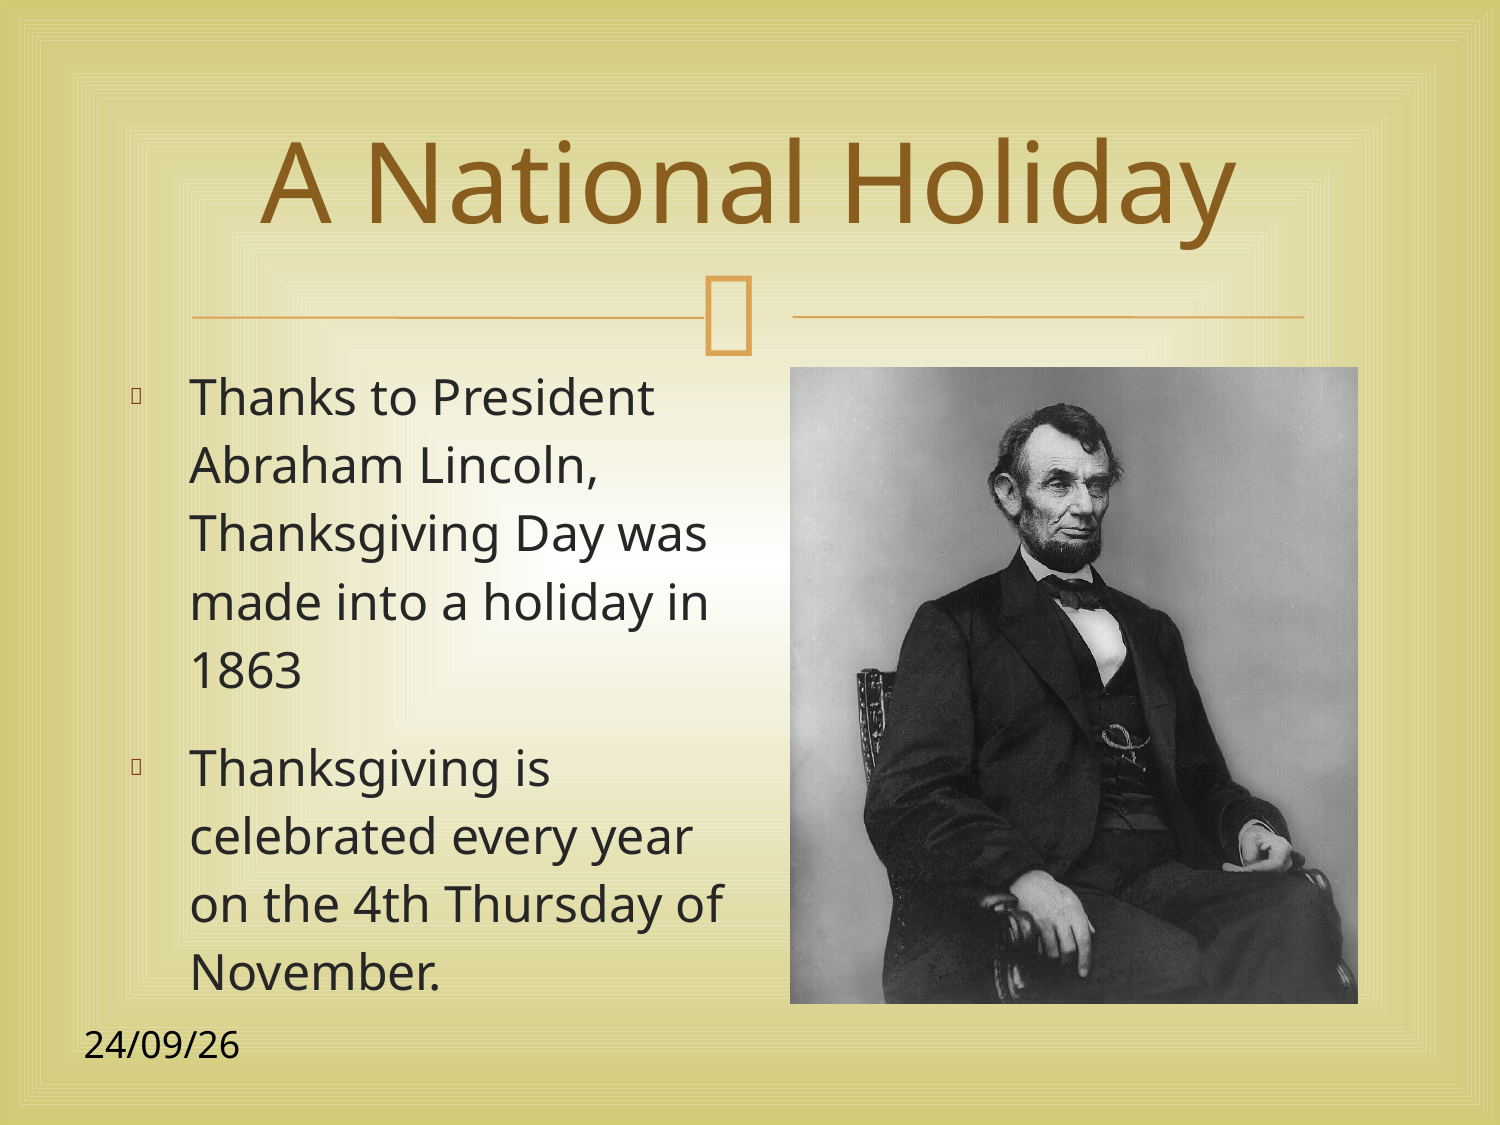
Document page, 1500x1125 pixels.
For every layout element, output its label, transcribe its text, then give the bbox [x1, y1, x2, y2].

picture [790, 367, 1358, 1004]
title A National Holiday [112, 93, 1386, 267]
list Thanks to President Abraham Lincoln, Thanksgiving Day was made into a holiday in 1863 Thanksgiving is celebrated every year on the 4th Thursday of November. [114, 354, 768, 1005]
